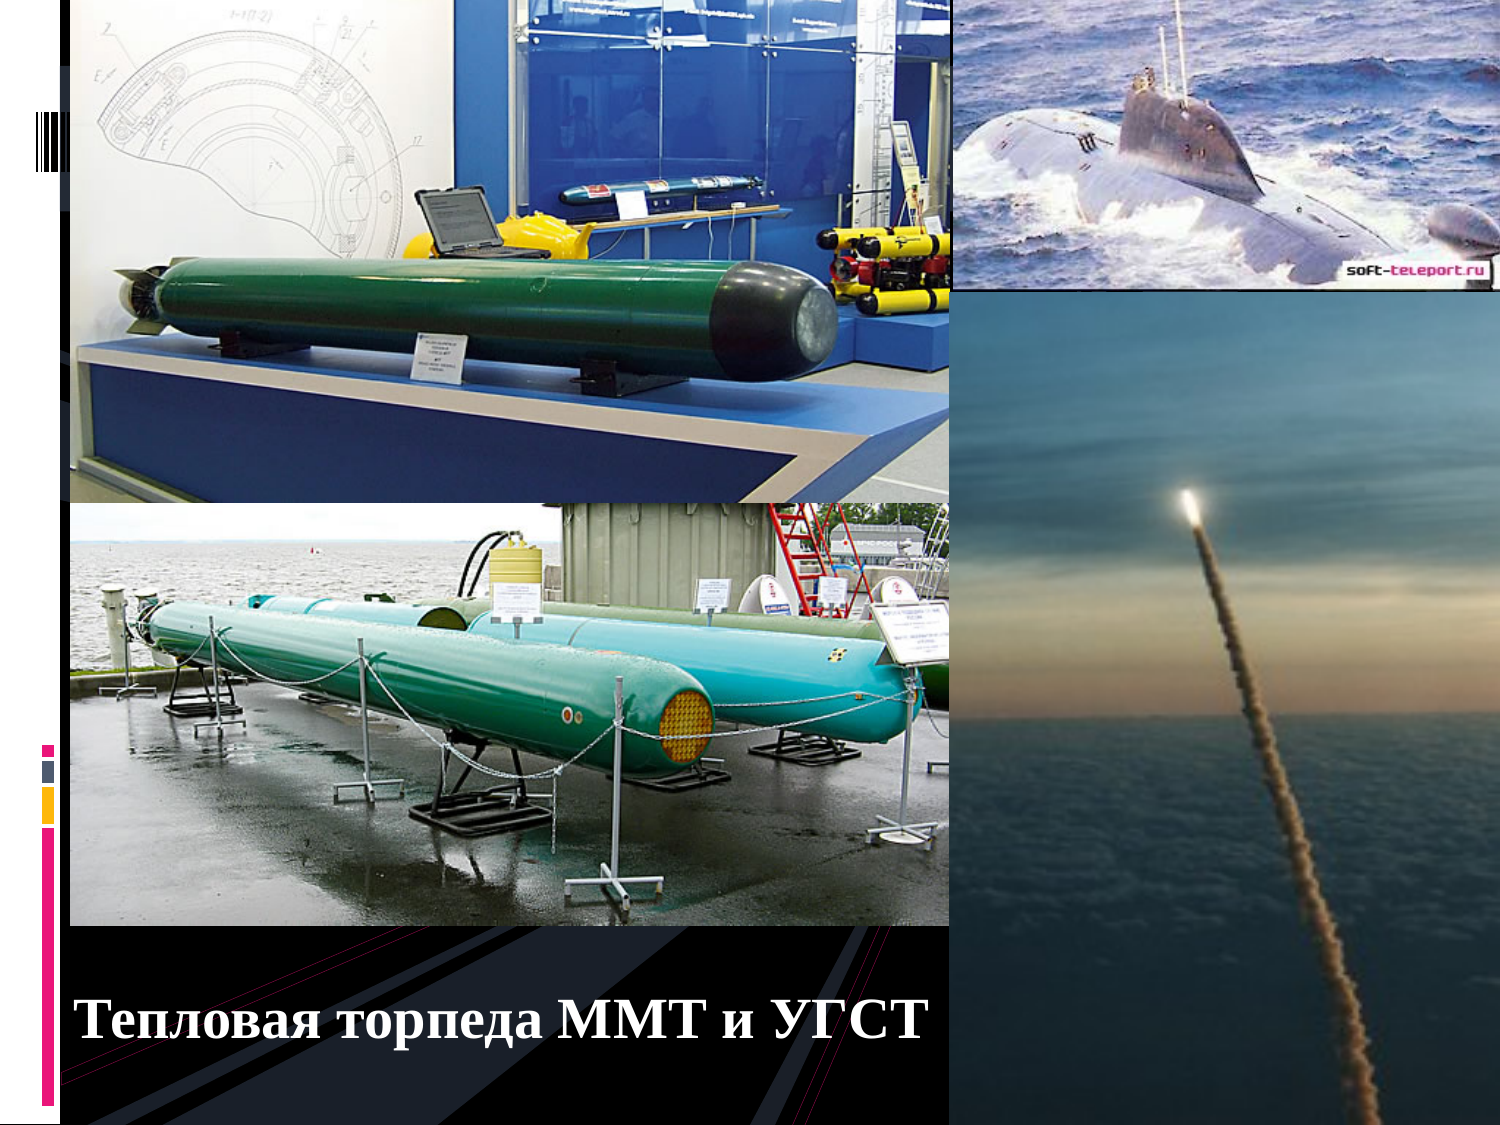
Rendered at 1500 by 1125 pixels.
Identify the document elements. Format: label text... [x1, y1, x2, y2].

text_box Тепловая торпеда ММТ и УГСТ [58, 972, 973, 1059]
picture [953, 0, 1500, 291]
picture [70, 0, 1500, 1125]
